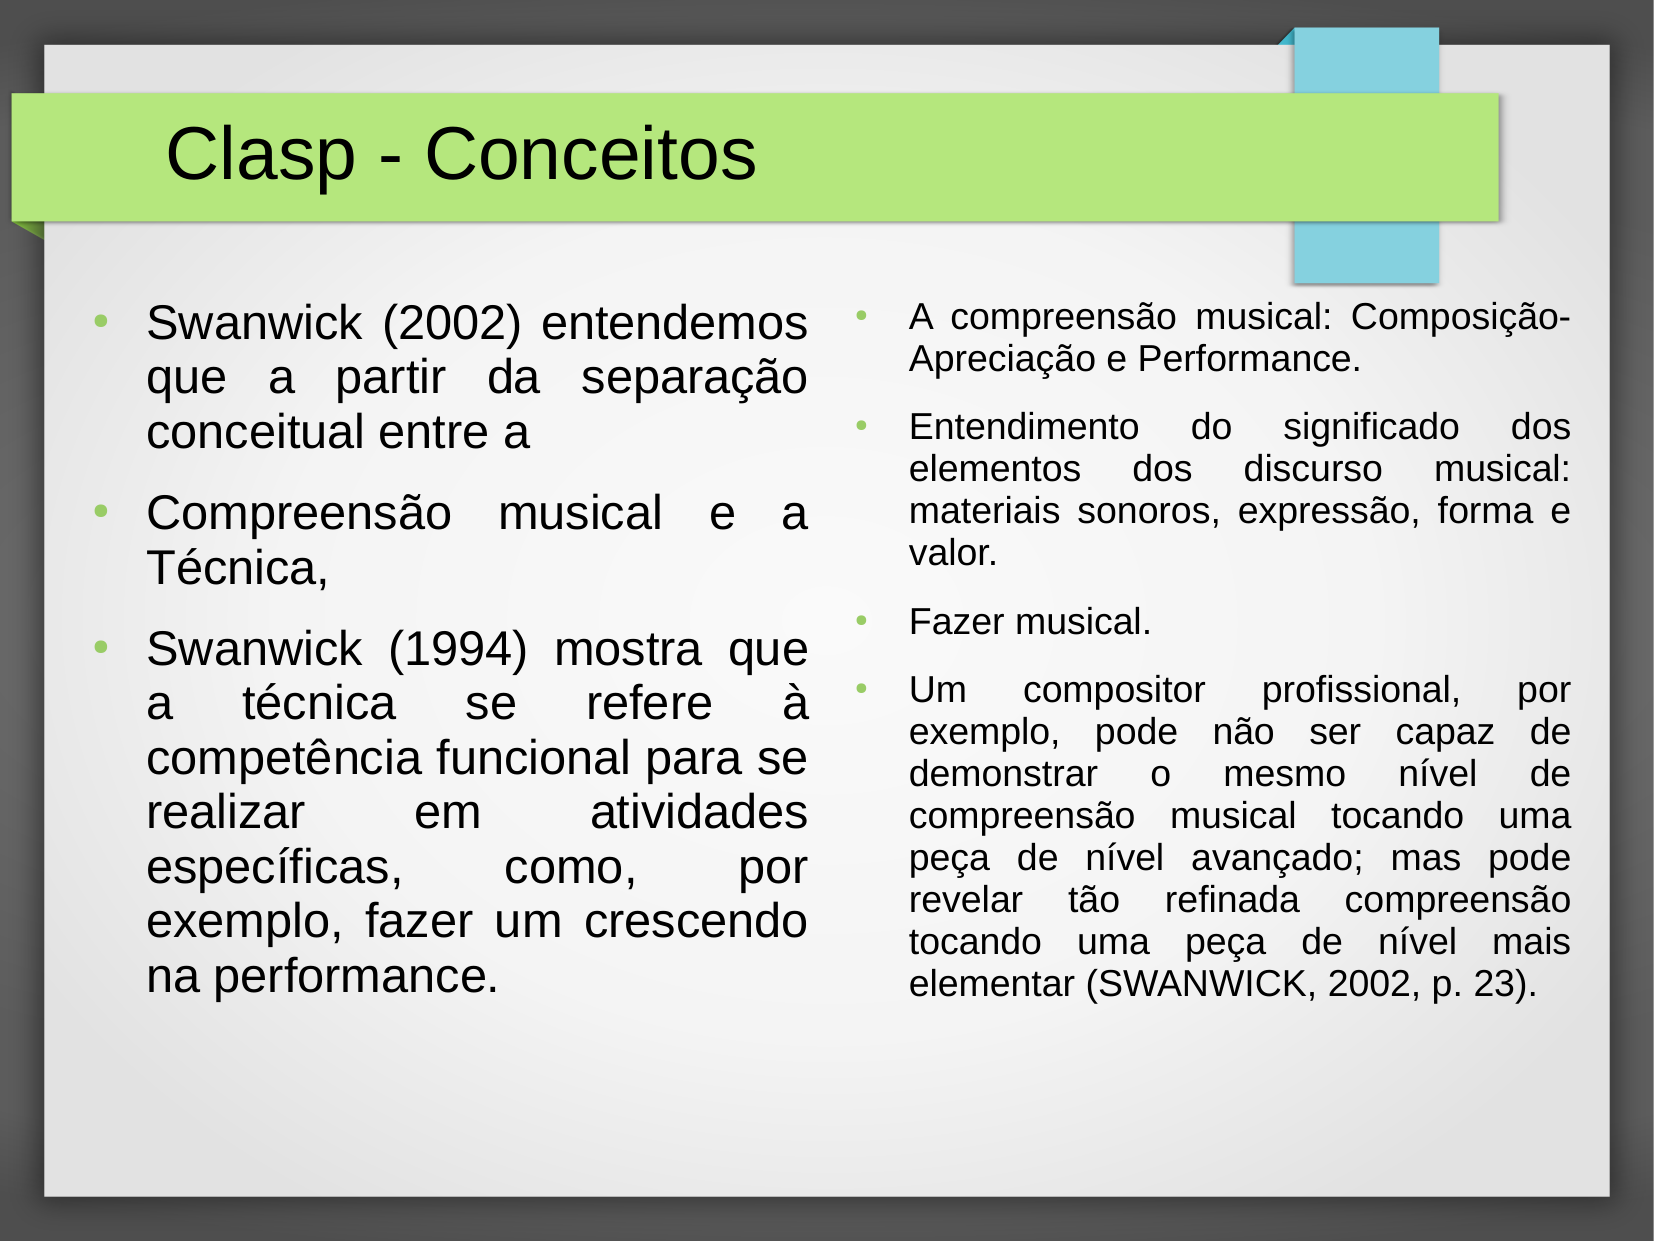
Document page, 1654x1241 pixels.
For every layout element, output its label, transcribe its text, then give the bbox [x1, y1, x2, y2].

title Clasp - Conceitos [82, 94, 1264, 213]
picture [0, 0, 1654, 1241]
list Swanwick (2002) entendemos que a partir da separação conceitual entre a Compreensão musical e a Técnica, Swanwick (1994) mostra que a técnica se refere à competência funcional para se realizar em atividades específicas, como, por exemplo, fazer um crescendo na performance. [82, 295, 809, 1015]
list A compreensão musical: Composição- Apreciação e Performance. Entendimento do significado dos elementos dos discurso musical: materiais sonoros, expressão, forma e valor. Fazer musical. Um compositor profissional, por exemplo, pode não ser capaz de demonstrar o mesmo nível de compreensão musical tocando uma peça de nível avançado; mas pode revelar tão refinada compreensão tocando uma peça de nível mais elementar (SWANWICK, 2002, p. 23). [845, 295, 1572, 1015]
